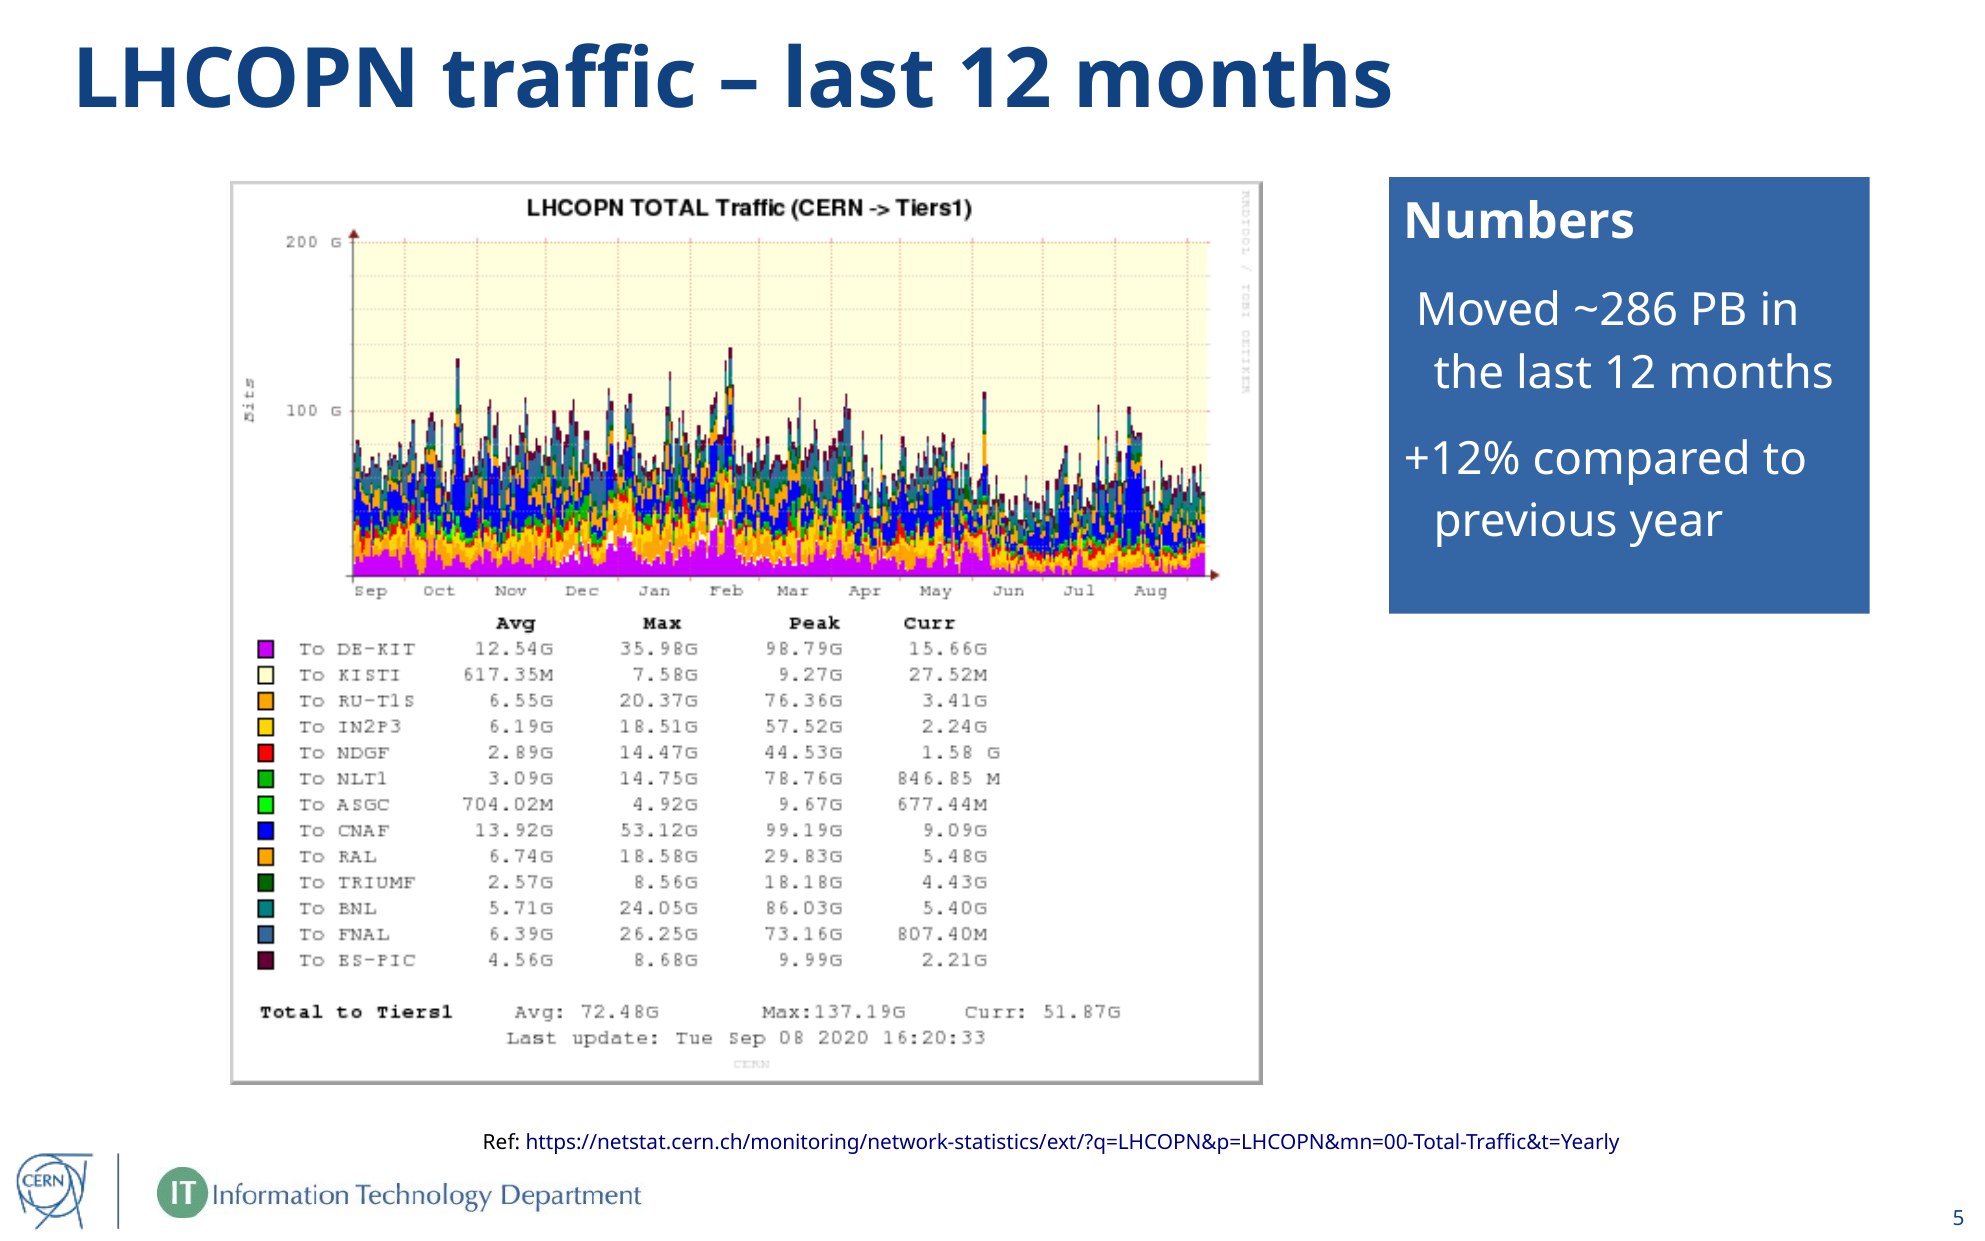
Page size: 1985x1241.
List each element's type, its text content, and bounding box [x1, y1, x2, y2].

picture [19, 1188, 64, 1207]
picture [51, 1200, 64, 1215]
title LHCOPN traffic – last 12 months [72, 0, 1834, 166]
text_box Numbers Moved ~286 PB in the last 12 months +12% compared to previous year [1389, 177, 1870, 614]
picture [157, 1167, 467, 1218]
text_box Ref: https://netstat.cern.ch/monitoring/network-statistics/ext/?q=LHCOPN&p=LHCOPN&mn=00-Total-Traffic&t=Yearly [467, 1120, 1899, 1241]
picture [38, 1207, 55, 1215]
picture [16, 1188, 64, 1236]
picture [230, 181, 1263, 1085]
